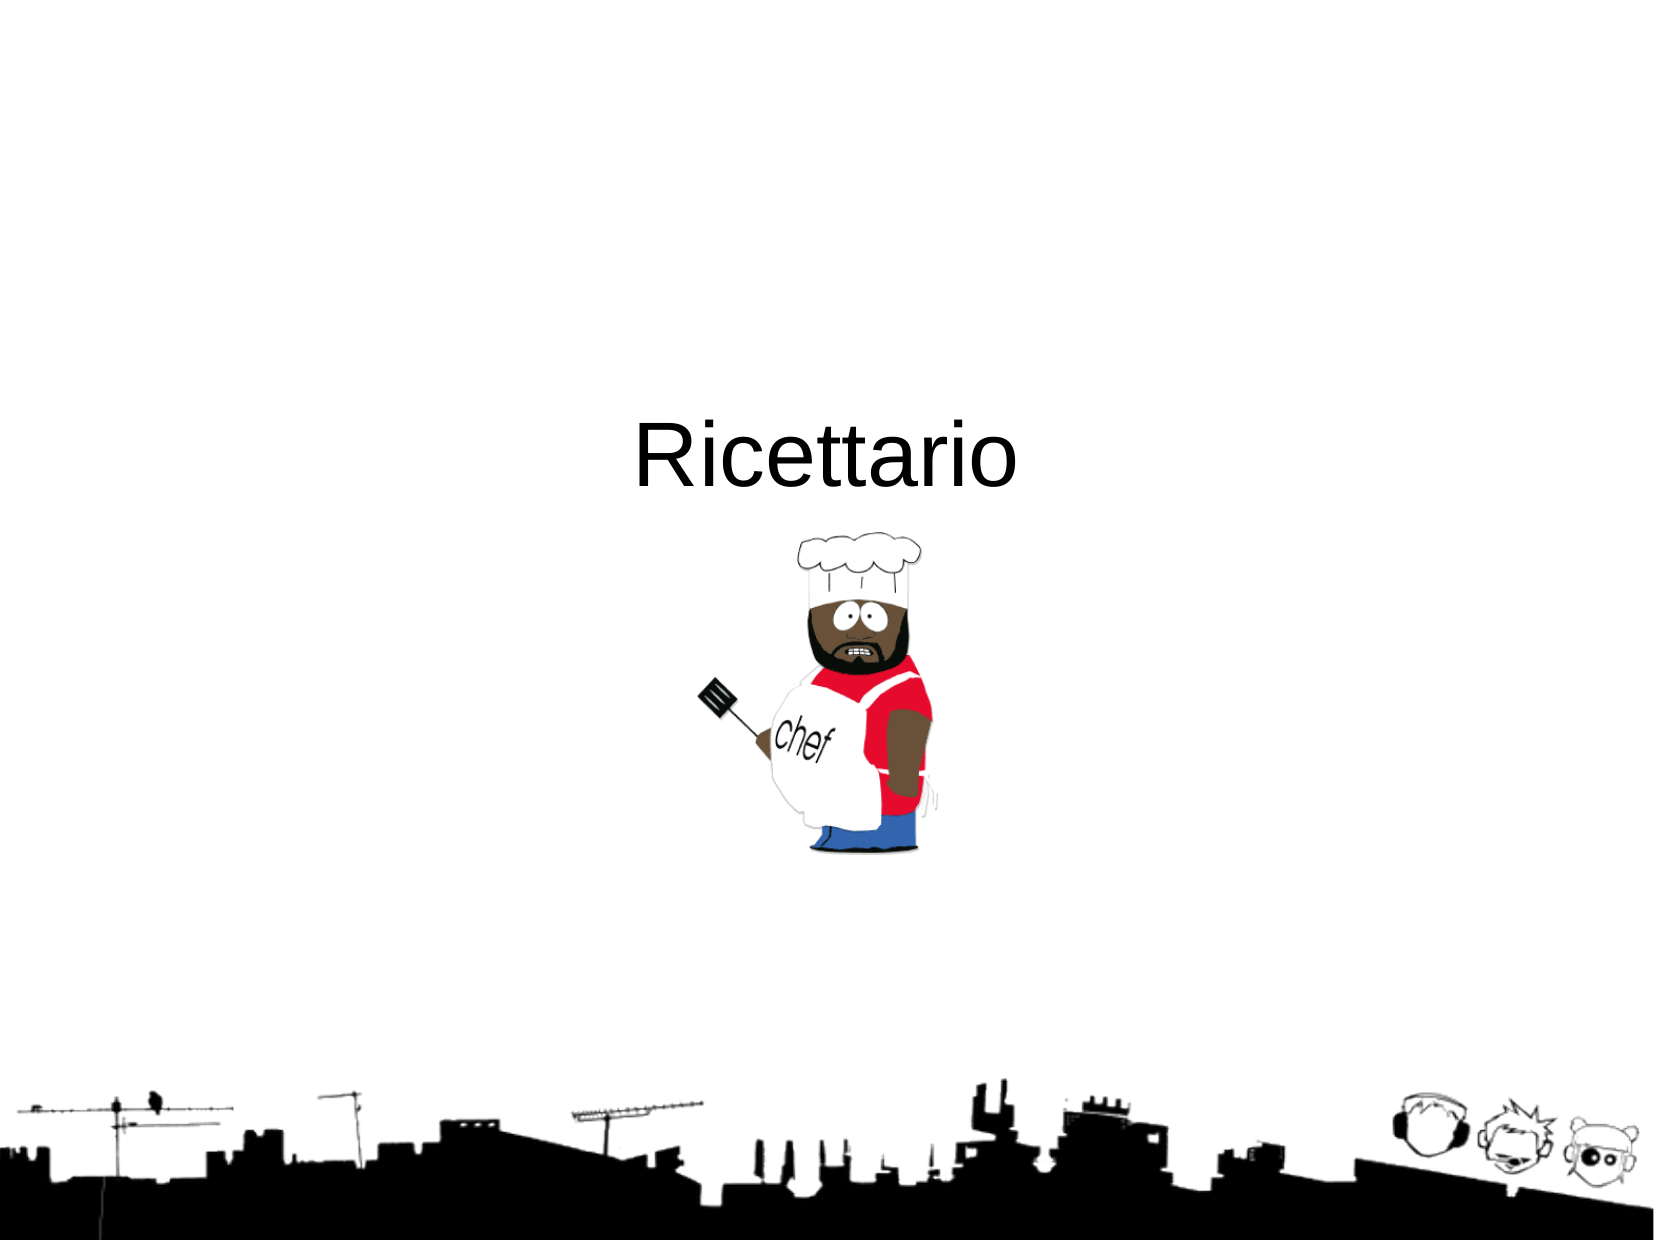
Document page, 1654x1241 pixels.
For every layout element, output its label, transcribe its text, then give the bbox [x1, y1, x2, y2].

title Ricettario [82, 358, 1571, 551]
picture [0, 1077, 1654, 1240]
picture [695, 530, 958, 872]
